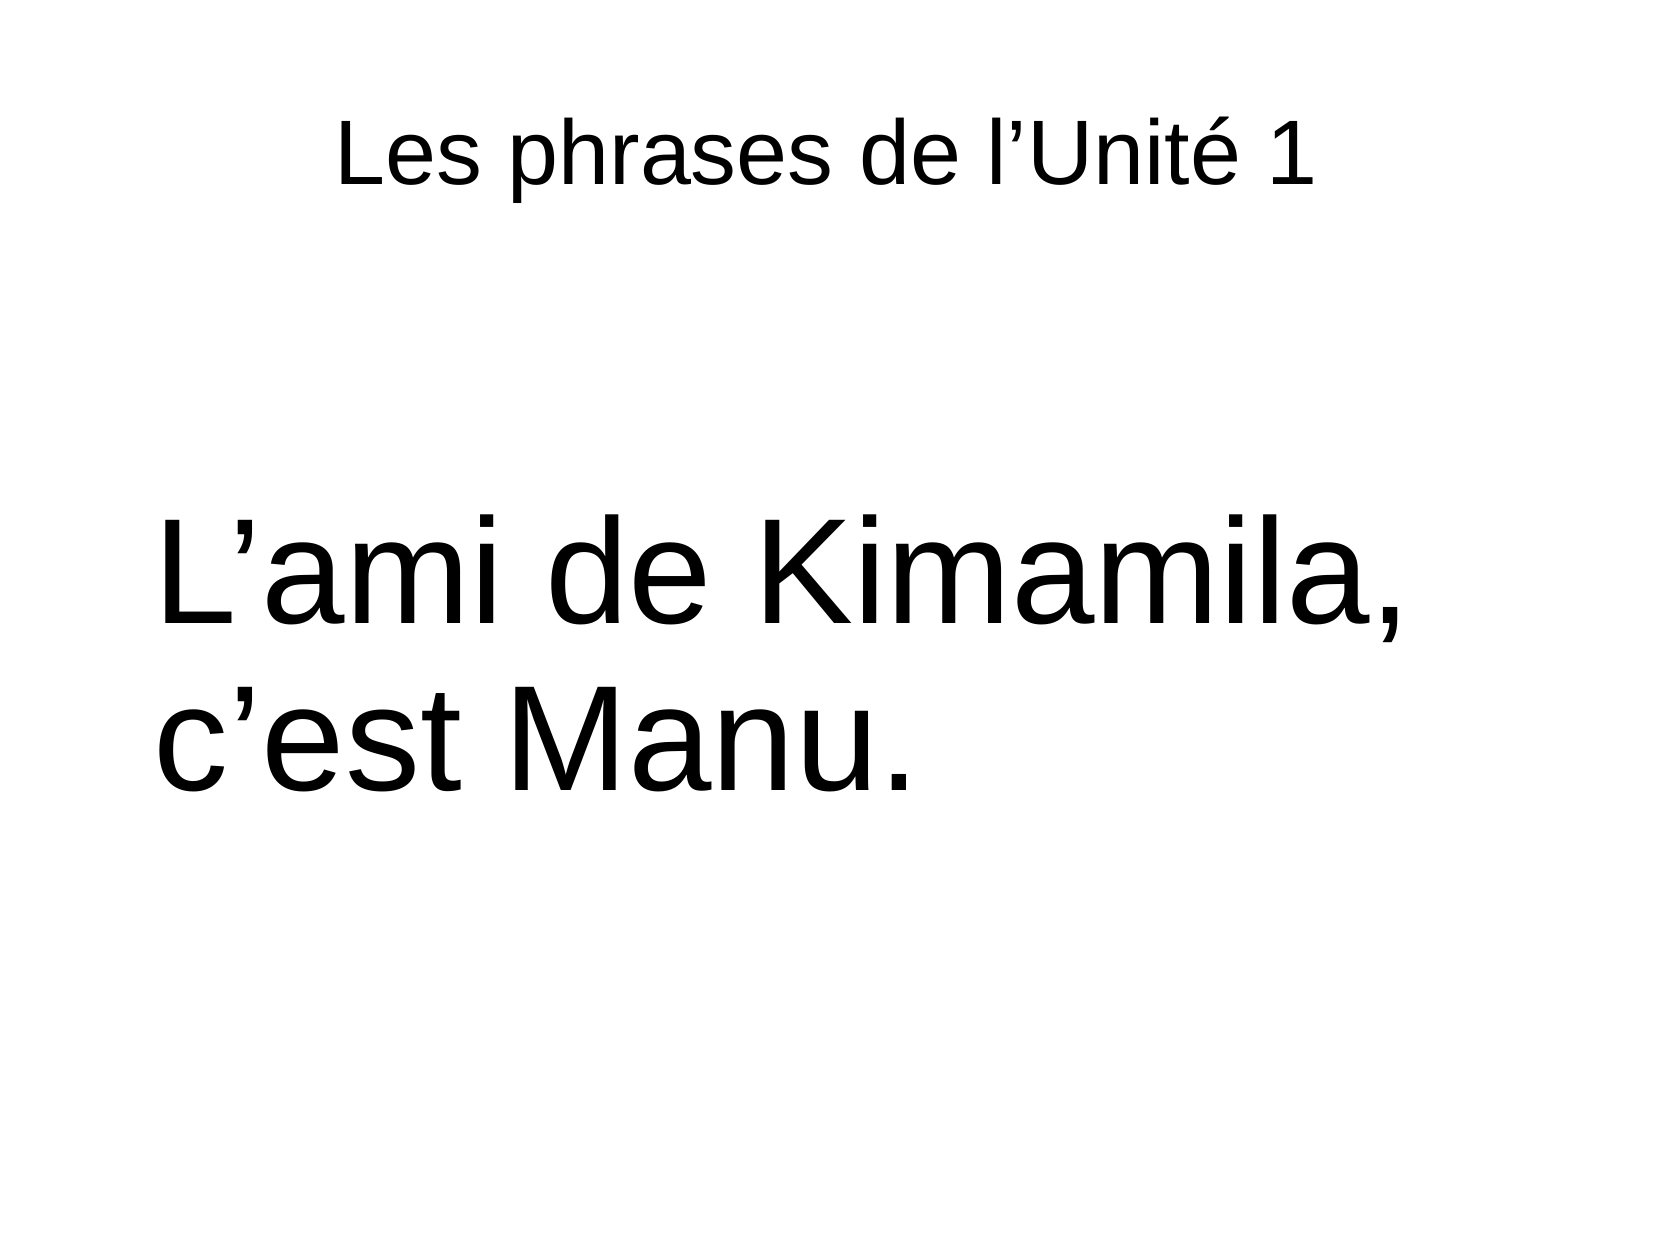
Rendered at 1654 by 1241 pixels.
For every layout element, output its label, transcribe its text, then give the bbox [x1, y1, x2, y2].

title Les phrases de l’Unité 1 [82, 49, 1571, 257]
subtitle L’ami de Kimamila, c’est Manu. [153, 295, 1501, 1015]
